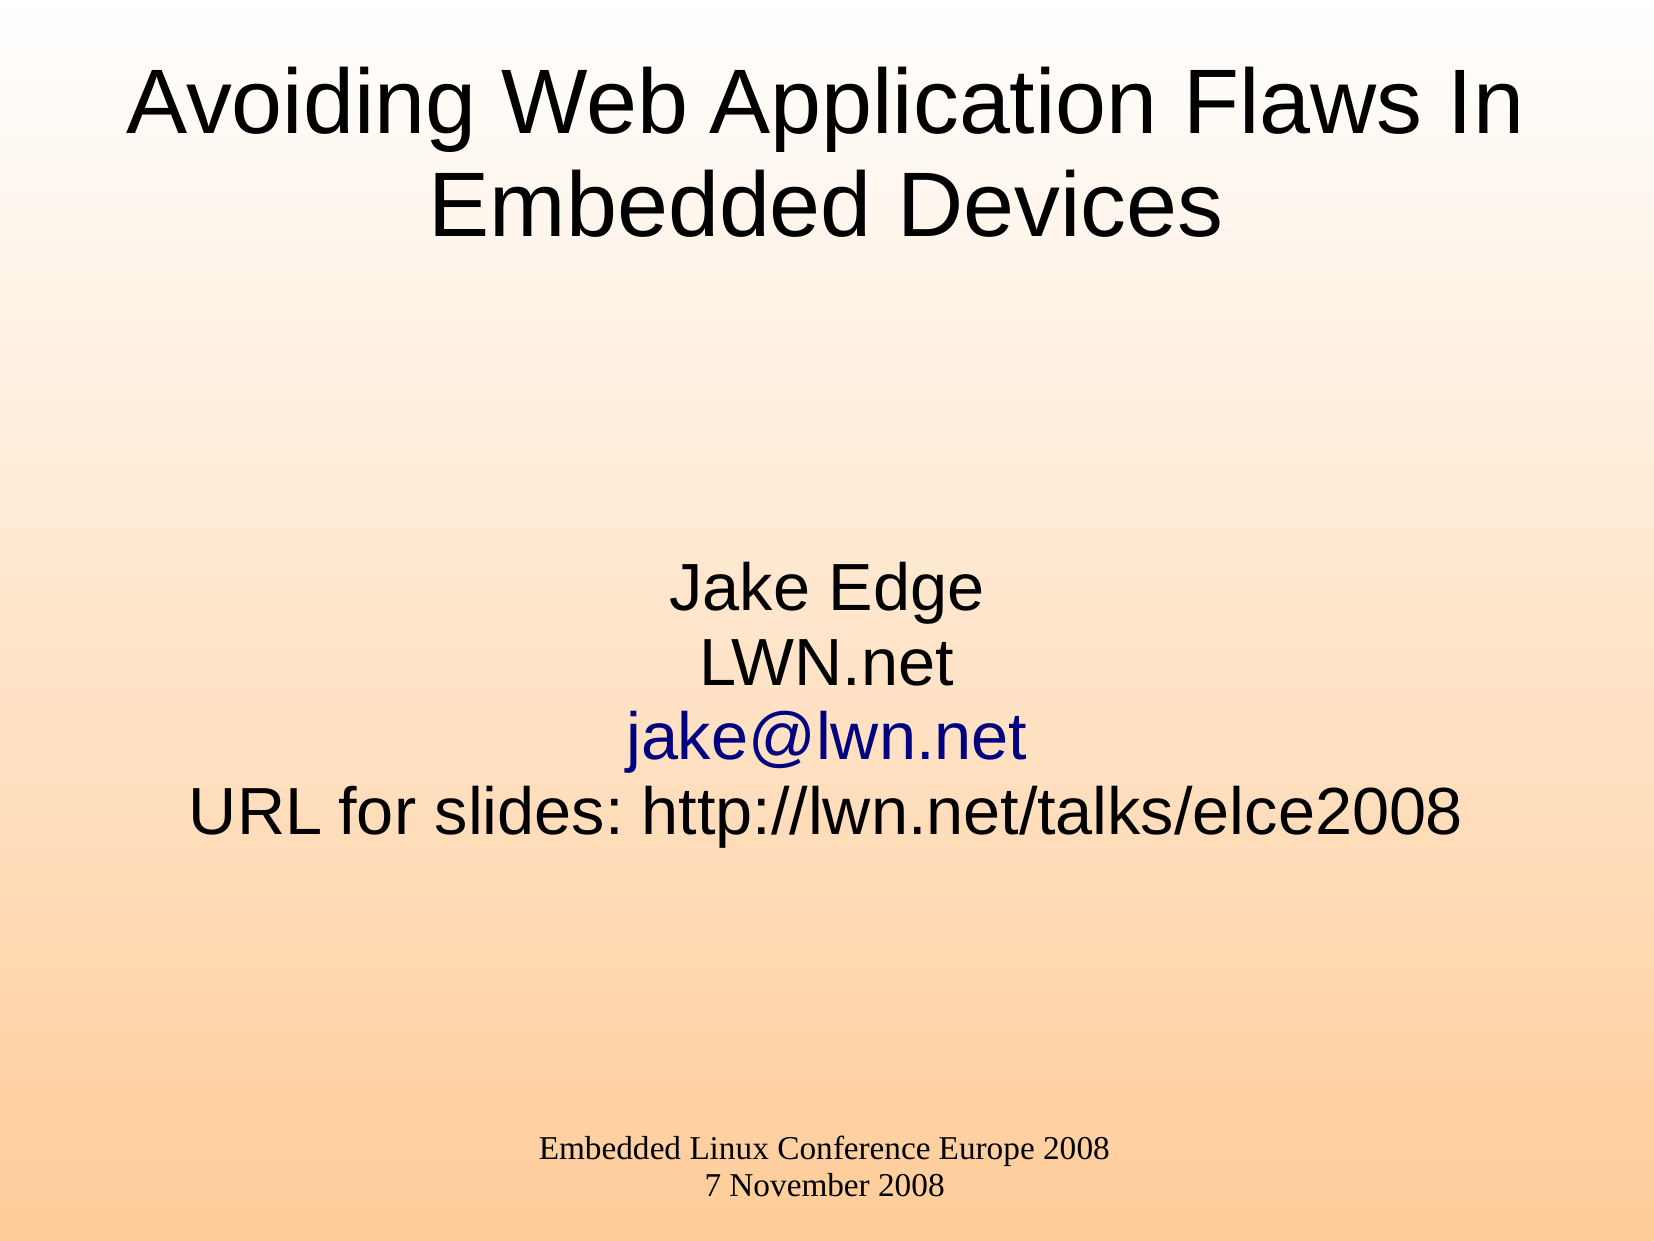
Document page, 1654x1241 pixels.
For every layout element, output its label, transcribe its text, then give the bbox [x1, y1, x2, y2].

subtitle Jake Edge LWN.net jake@lwn.net URL for slides: http://lwn.net/talks/elce2008 [82, 290, 1571, 1109]
title Avoiding Web Application Flaws In Embedded Devices [82, 49, 1571, 257]
